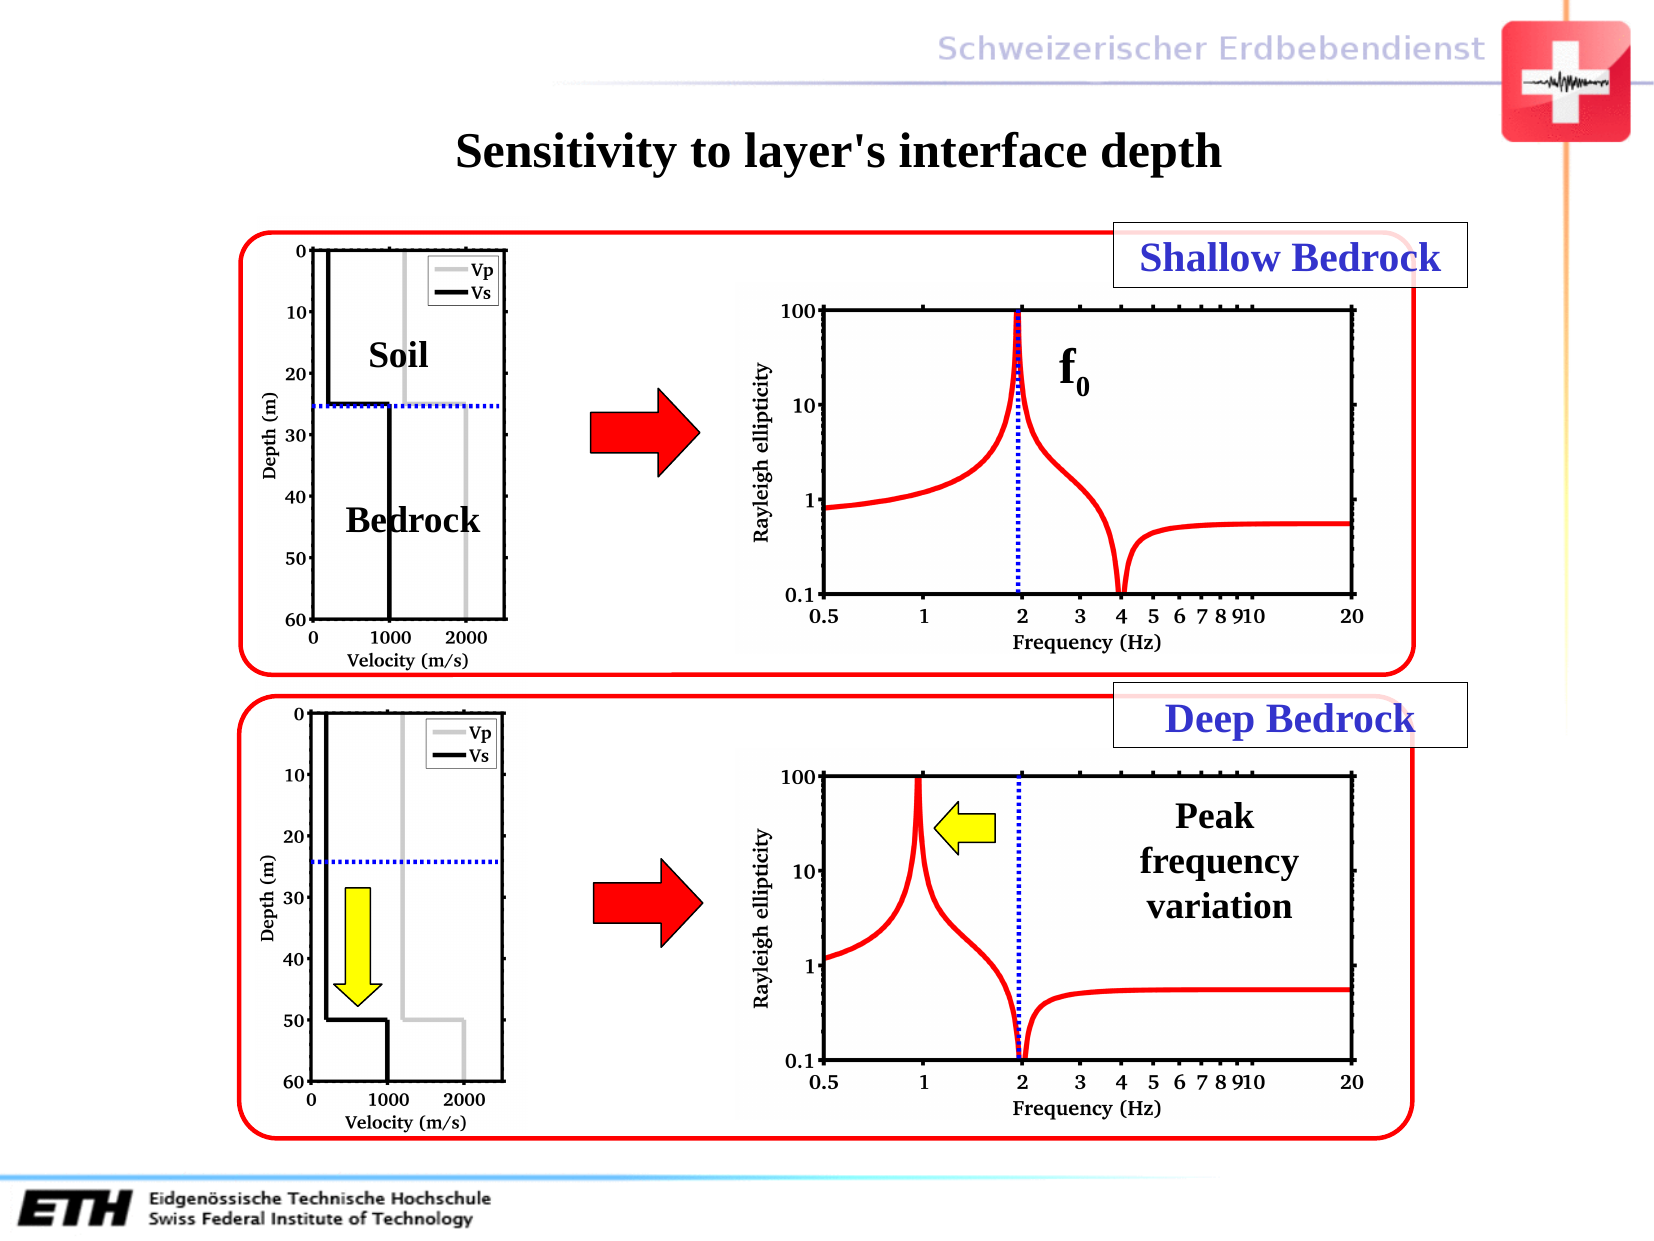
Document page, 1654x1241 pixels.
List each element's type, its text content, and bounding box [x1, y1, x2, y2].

text_box [593, 858, 703, 948]
text_box Soil [345, 323, 452, 381]
text_box Peak frequency variation [1101, 783, 1338, 938]
text_box Bedrock [333, 488, 493, 546]
text_box [333, 887, 382, 1007]
text_box [590, 388, 700, 477]
text_box [934, 801, 996, 855]
text_box f0 [1044, 326, 1106, 410]
text_box Shallow Bedrock [1113, 222, 1468, 288]
text_box Sensitivity to layer's interface depth [428, 110, 1250, 199]
text_box Deep Bedrock [1113, 682, 1468, 748]
picture [0, 0, 1654, 1241]
